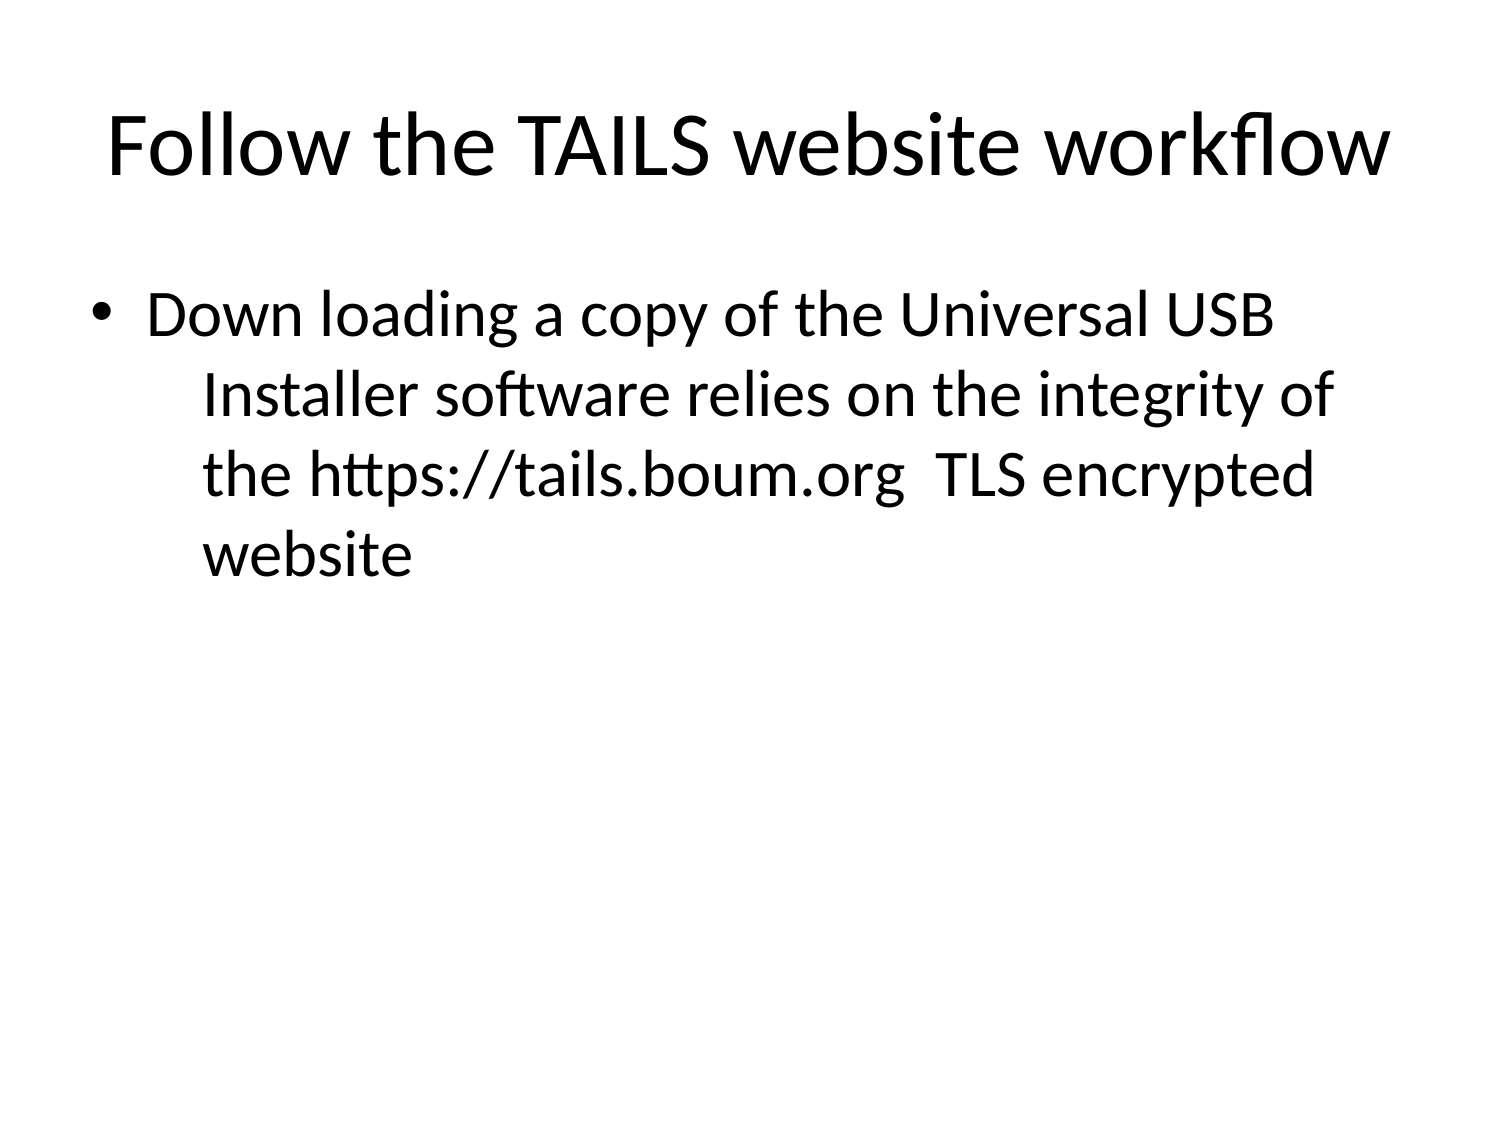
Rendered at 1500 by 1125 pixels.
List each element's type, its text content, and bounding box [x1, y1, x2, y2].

title Follow the TAILS website workflow [75, 45, 1426, 233]
list Down loading a copy of the Universal USB Installer software relies on the integrity of the https://tails.boum.org TLS encrypted website [75, 262, 1426, 1005]
